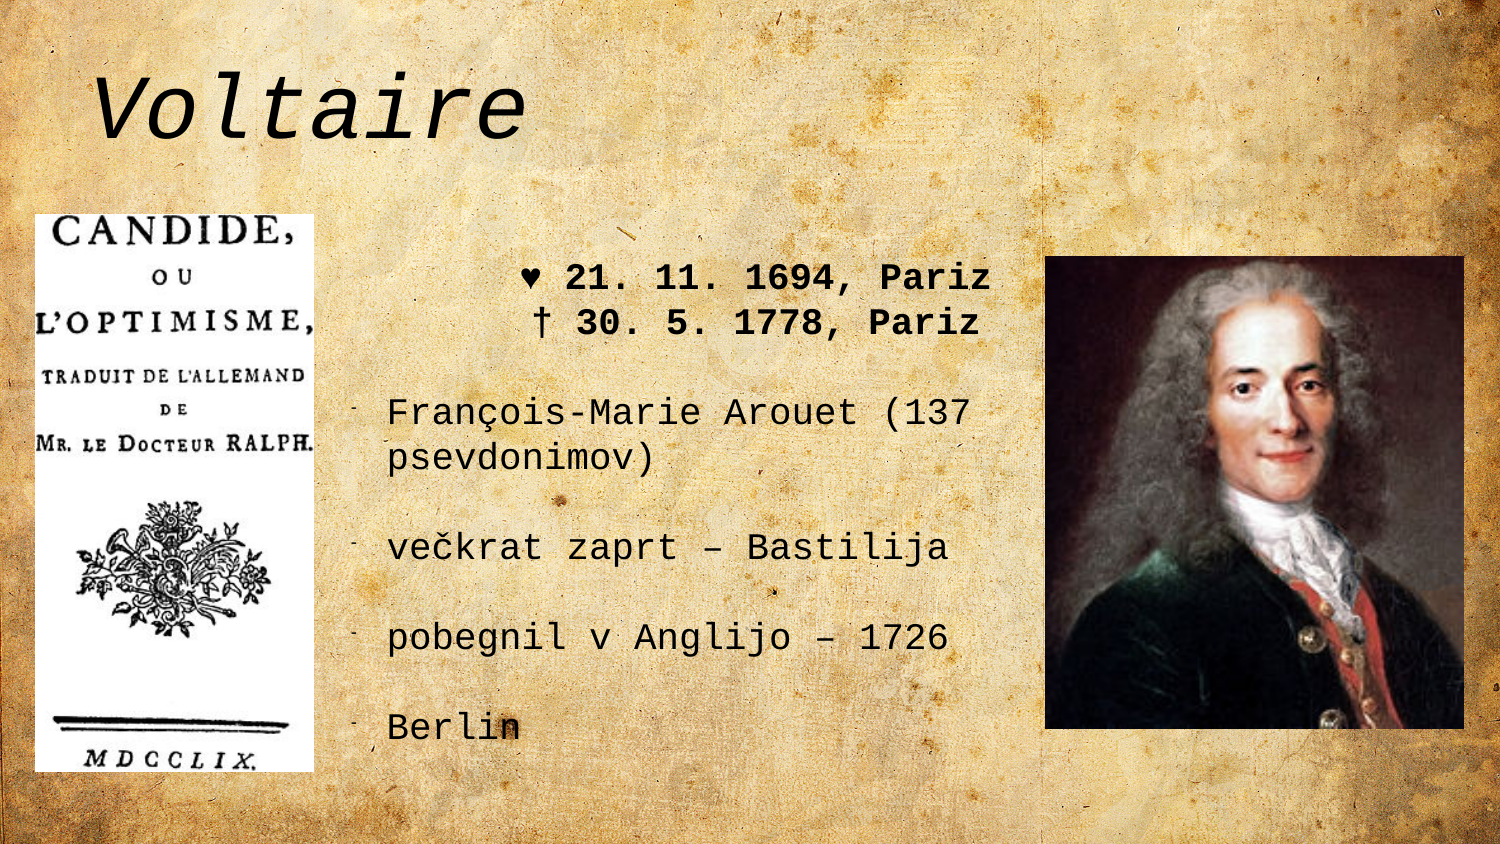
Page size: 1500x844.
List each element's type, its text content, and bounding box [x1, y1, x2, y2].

picture [0, 0, 1500, 844]
text_box ♥ 21. 11. 1694, Pariz † 30. 5. 1778, Pariz François-Marie Arouet (137 psevdonimov) večkrat zaprt – Bastilija pobegnil v Anglijo – 1726 Berlin [336, 244, 1176, 844]
